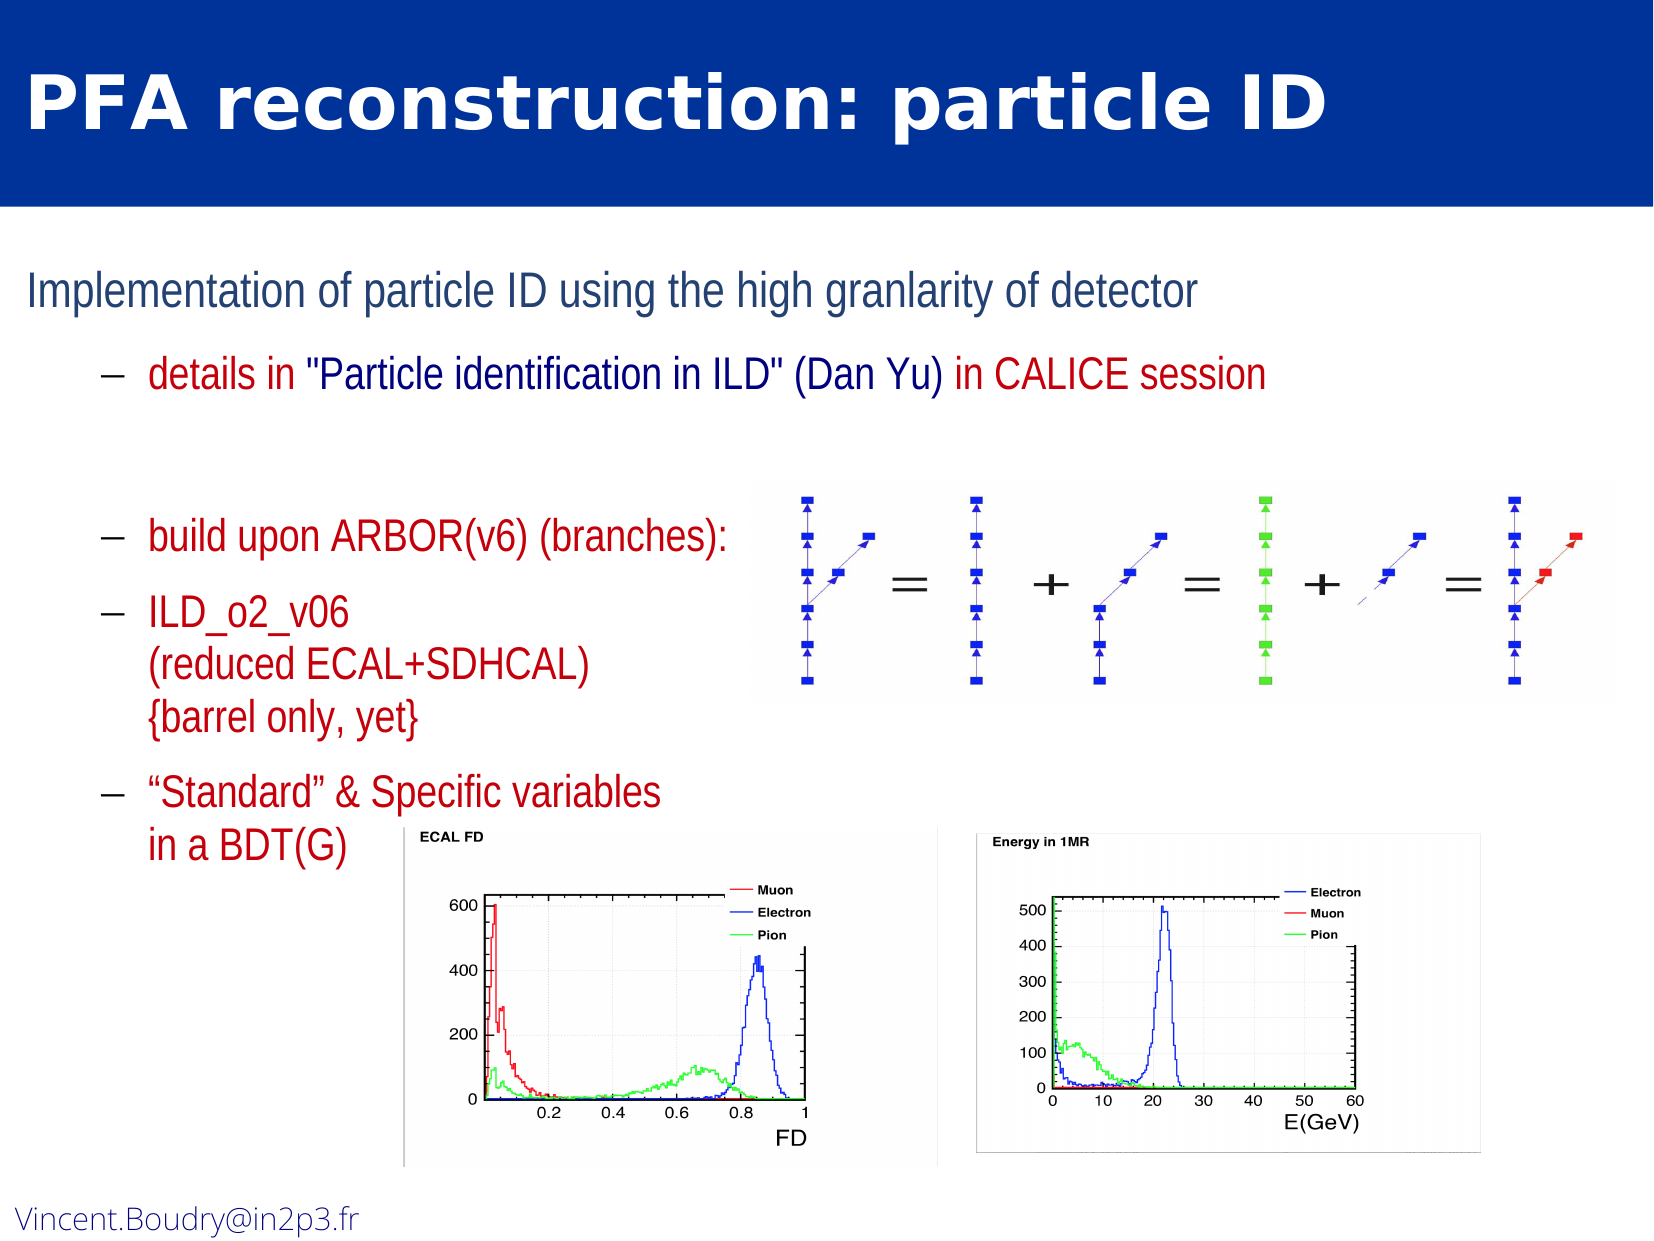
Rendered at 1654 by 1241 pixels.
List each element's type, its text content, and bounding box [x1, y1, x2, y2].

picture [403, 827, 938, 1167]
picture [748, 480, 1621, 706]
title PFA reconstruction: particle ID [24, 17, 1635, 191]
picture [976, 833, 1481, 1154]
list Implementation of particle ID using the high granlarity of detector details in "Particle identification in ILD" (Dan Yu) in CALICE session build upon ARBOR(v6) (branches): ILD_o2_v06 (reduced ECAL+SDHCAL) {barrel only, yet} “Standard” & Specific variables in a BDT(G) [26, 260, 1631, 1172]
